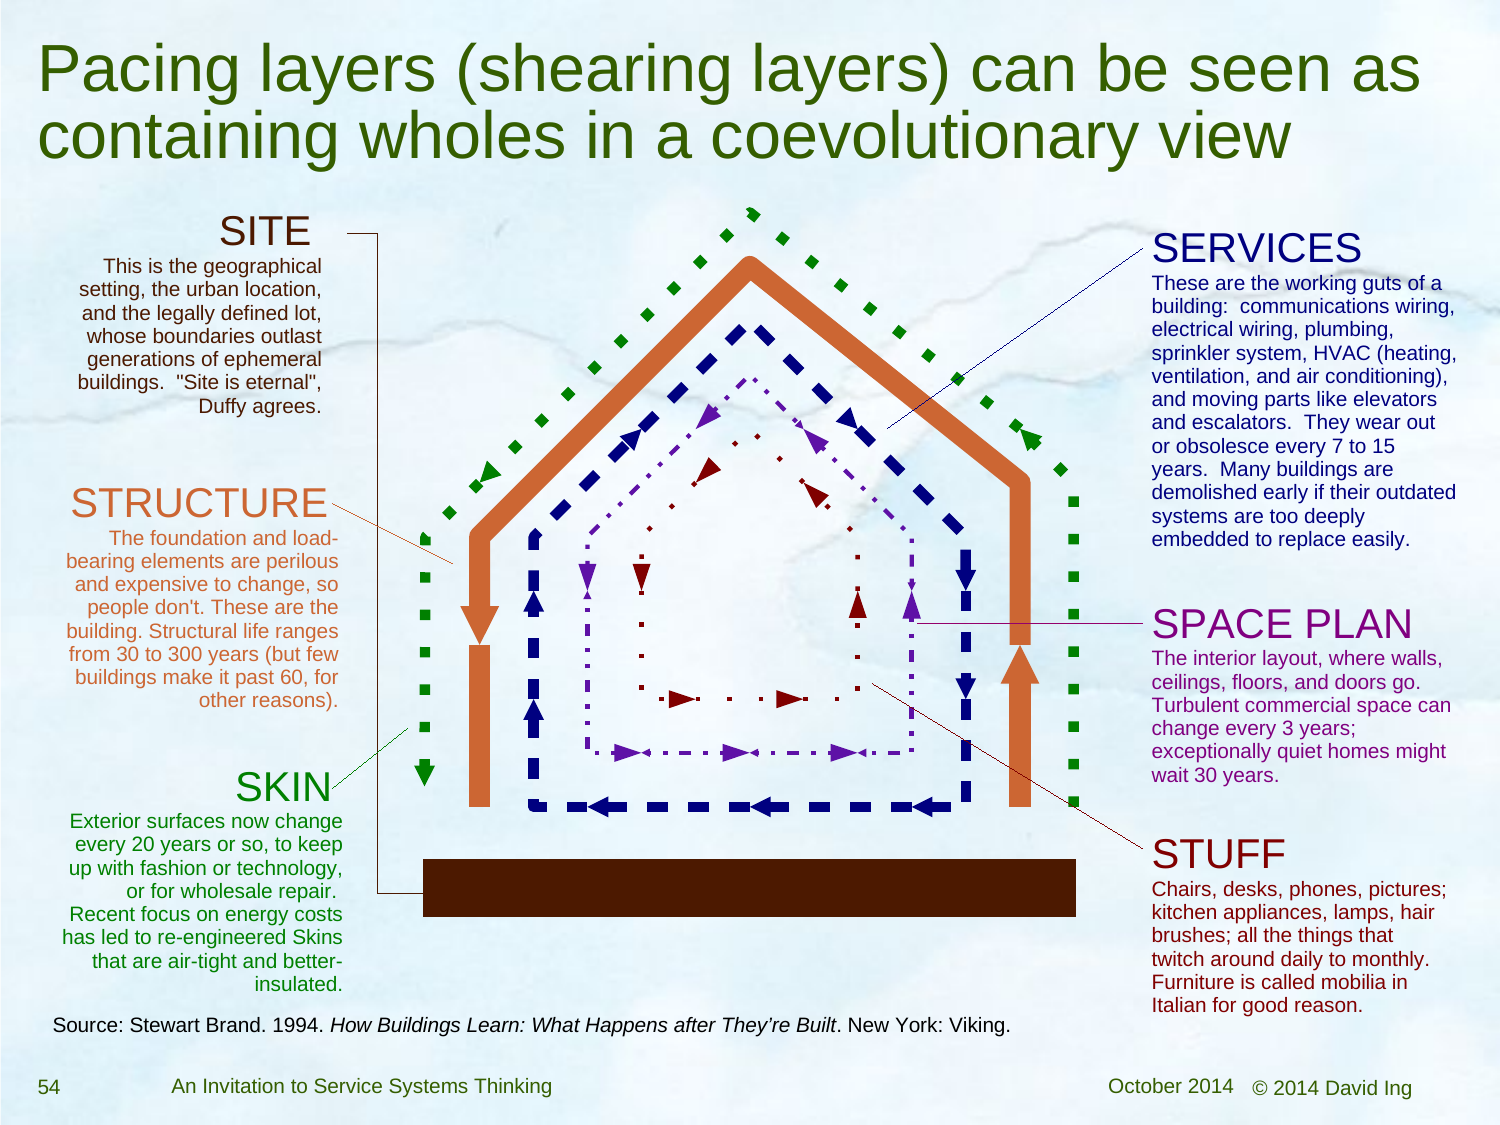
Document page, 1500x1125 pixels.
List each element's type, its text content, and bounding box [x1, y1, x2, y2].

text_box SITE This is the geographical setting, the urban location, and the legally defined lot, whose boundaries outlast generations of ephemeral buildings. "Site is eternal", Duffy agrees. [62, 200, 359, 429]
text_box SKIN Exterior surfaces now change every 20 years or so, to keep up with fashion or technology, or for wholesale repair. Recent focus on energy costs has led to re-engineered Skins that are air-tight and better-insulated. [47, 755, 359, 1003]
text_box [424, 861, 1074, 916]
text_box STRUCTURE The foundation and load-bearing elements are perilous and expensive to change, so people don't. These are the building. Structural life ranges from 30 to 300 years (but few buildings make it past 60, for other reasons). [51, 472, 359, 744]
text_box SPACE PLAN The interior layout, where walls, ceilings, floors, and doors go. Turbulent commercial space can change every 3 years; exceptionally quiet homes might wait 30 years. [1136, 593, 1482, 797]
text_box SERVICES These are the working guts of a building: communications wiring, electrical wiring, plumbing, sprinkler system, HVAC (heating, ventilation, and air conditioning), and moving parts like elevators and escalators. They wear out or obsolesce every 7 to 15 years. Many buildings are demolished early if their outdated systems are too deeply embedded to replace easily. [1136, 217, 1473, 562]
picture [0, 0, 1500, 1125]
text_box STUFF Chairs, desks, phones, pictures; kitchen appliances, lamps, hair brushes; all the things that twitch around daily to monthly. Furniture is called mobilia in Italian for good reason. [1136, 823, 1464, 1027]
title Pacing layers (shearing layers) can be seen as containing wholes in a coevolutionary view [37, 37, 1463, 180]
text_box Source: Stewart Brand. 1994. How Buildings Learn: What Happens after They’re Built. New York: Viking. - [37, 1003, 1435, 1052]
